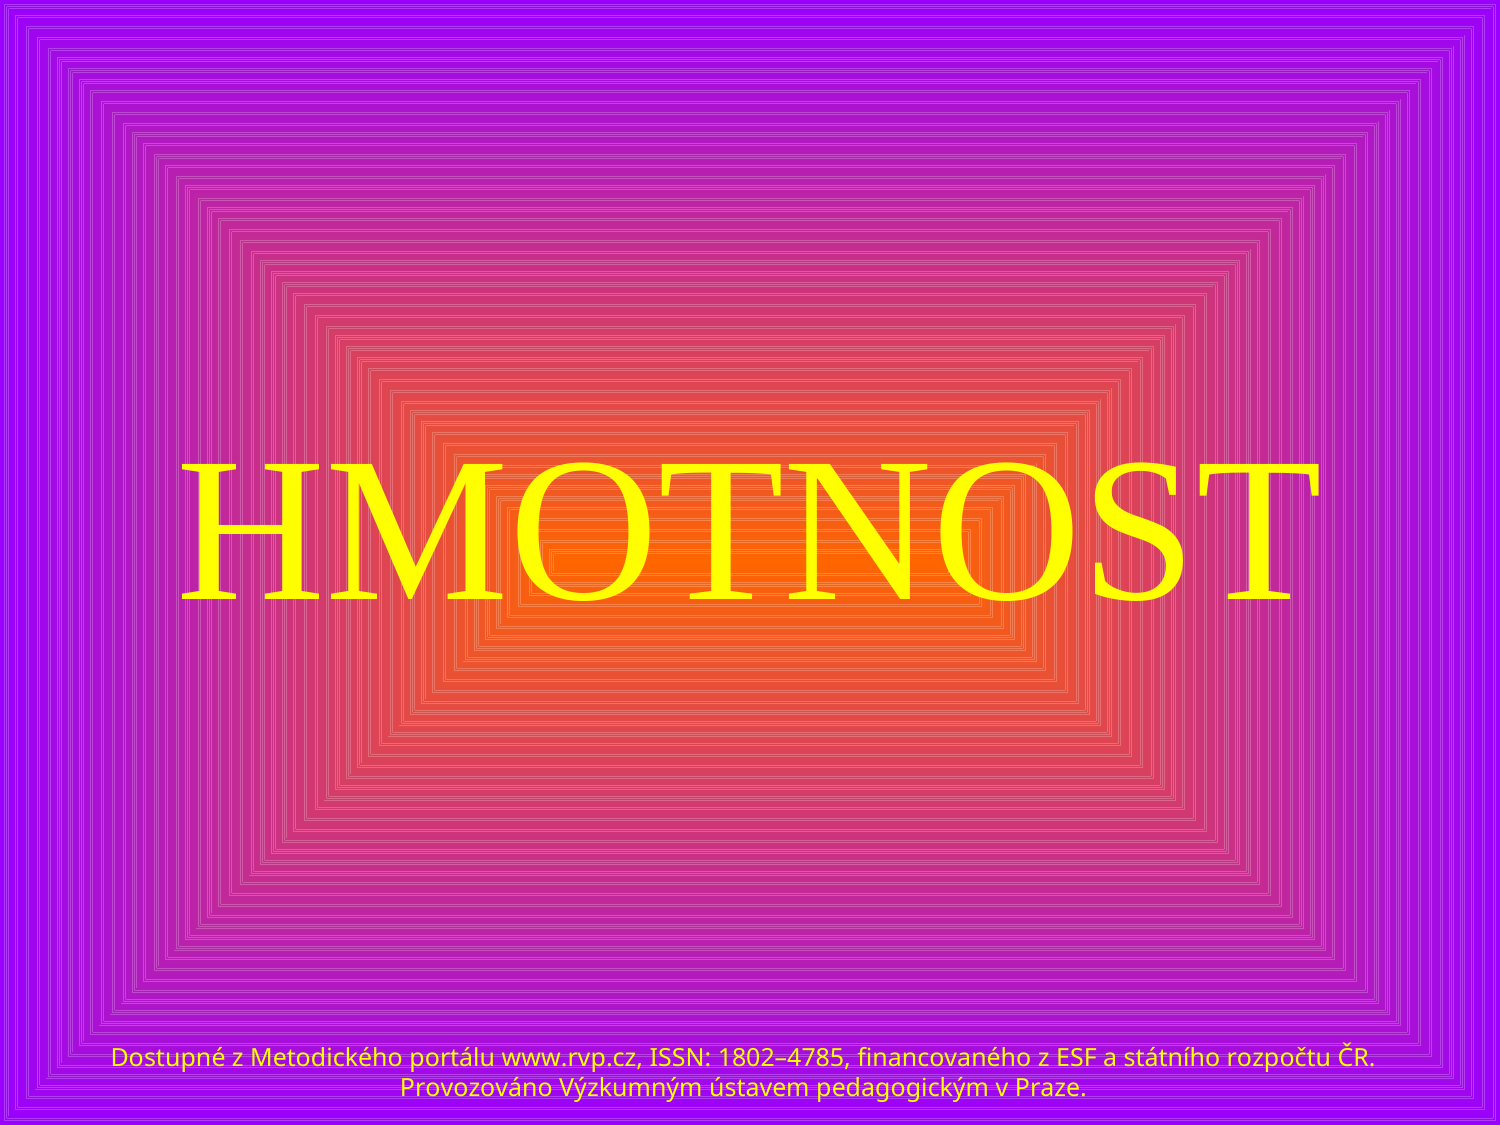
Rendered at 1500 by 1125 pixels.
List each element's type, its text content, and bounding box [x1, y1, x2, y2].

text_box HMOTNOST [0, 385, 1500, 649]
text_box Dostupné z Metodického portálu www.rvp.cz, ISSN: 1802–4785, financovaného z ESF a státního rozpočtu ČR. Provozováno Výzkumným ústavem pedagogickým v Praze. [35, 1041, 1454, 1102]
